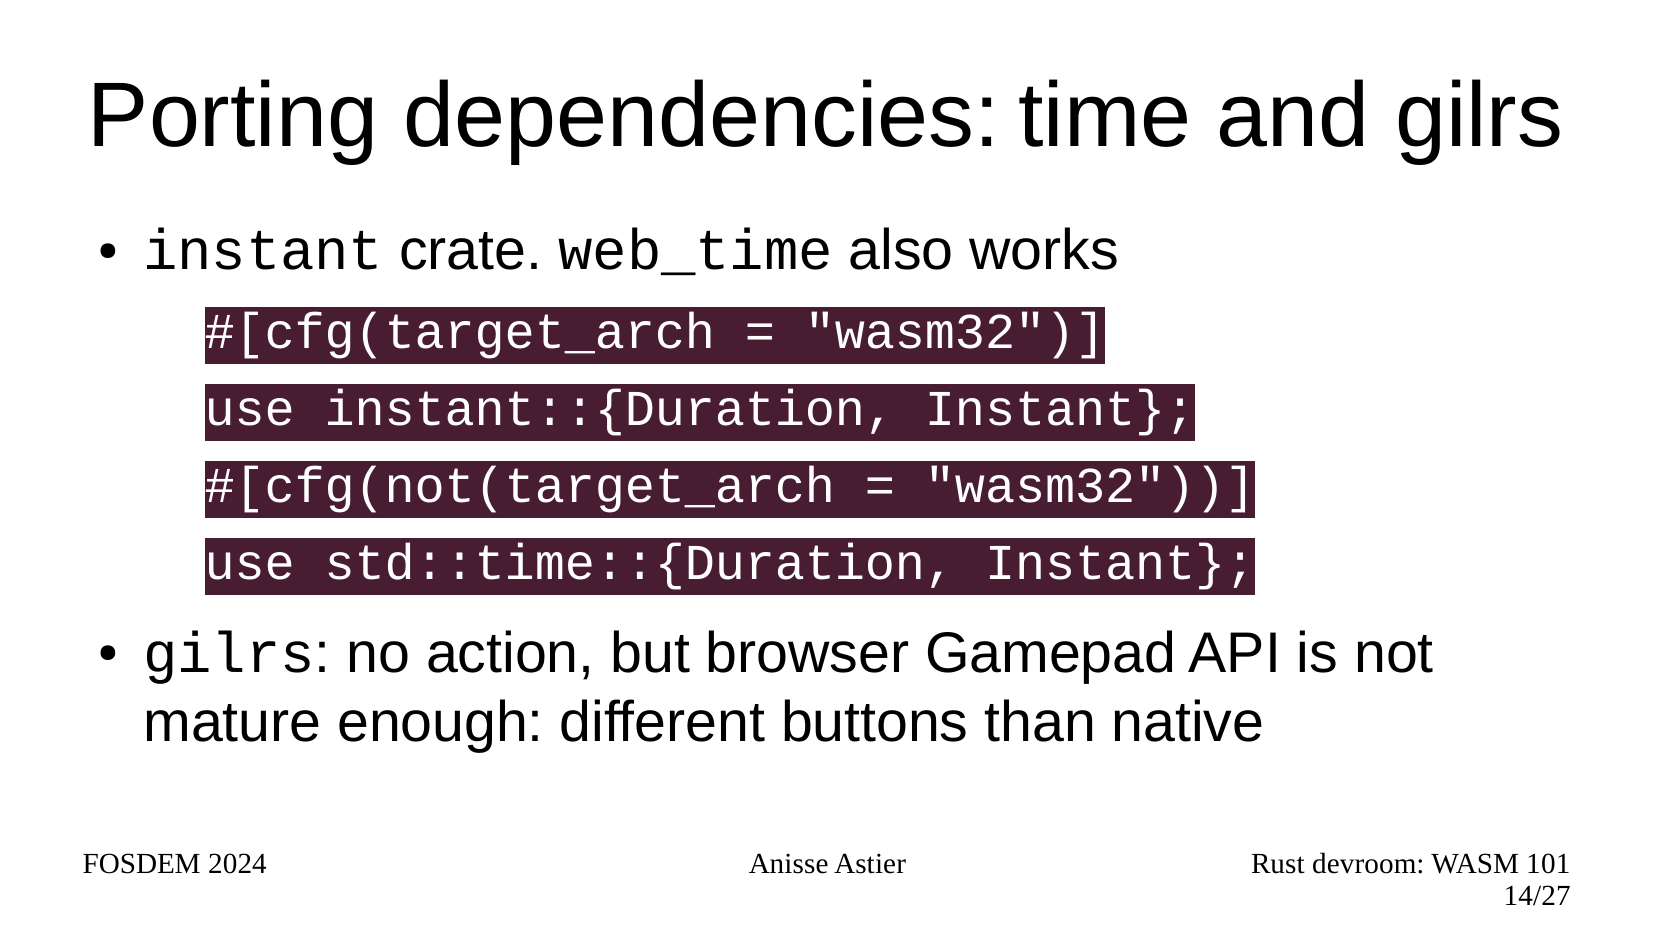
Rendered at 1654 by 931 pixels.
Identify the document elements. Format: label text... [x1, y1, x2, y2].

title Porting dependencies: time and gilrs [82, 37, 1571, 193]
list instant crate. web_time also works #[cfg(target_arch = "wasm32")] use instant::{Duration, Instant}; #[cfg(not(target_arch = "wasm32"))] use std::time::{Duration, Instant}; gilrs: no action, but browser Gamepad API is not mature enough: different buttons than native [82, 217, 1571, 758]
